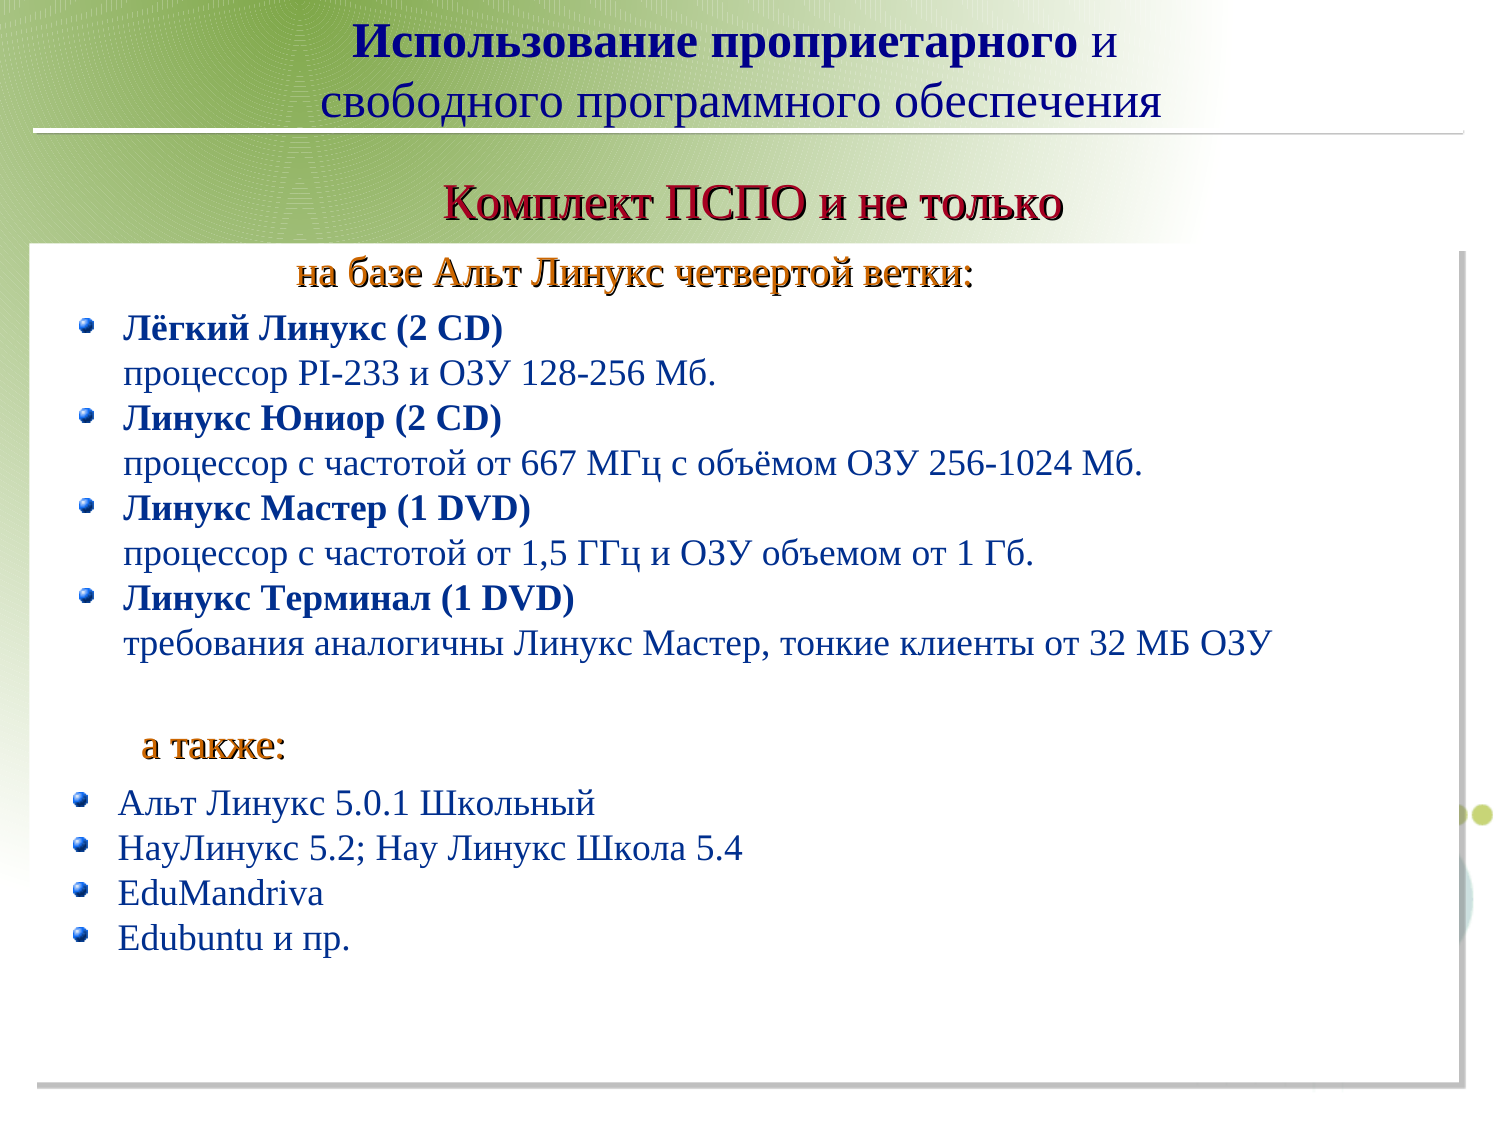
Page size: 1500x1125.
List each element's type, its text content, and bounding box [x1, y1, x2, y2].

picture [73, 792, 88, 807]
text_box Лёгкий Линукс (2 CD) процессор PI-233 и ОЗУ 128-256 Мб. Линукс Юниор (2 CD) процессор с частотой от 667 МГц с объёмом ОЗУ 256-1024 Мб. Линукс Мастер (1 DVD) процессор с частотой от 1,5 ГГц и ОЗУ объемом от 1 Гб. Линукс Терминал (1 DVD) требования аналогичны Линукс Мастер, тонкие клиенты от 32 МБ ОЗУ [64, 295, 1388, 671]
text_box Использование проприетарного и свободного программного обеспечения [0, 0, 1483, 136]
text_box [29, 243, 1459, 1083]
text_box Альт Линукс 5.0.1 Школьный НауЛинукс 5.2; Нау Линукс Школа 5.4 EduMandriva Edubuntu и пр. [58, 769, 1430, 966]
picture [79, 498, 94, 513]
text_box на базе Альт Линукс четвертой ветки: [281, 236, 989, 302]
picture [73, 837, 88, 852]
picture [73, 927, 88, 942]
picture [79, 588, 94, 603]
picture [79, 318, 94, 333]
text_box а также: [126, 708, 301, 769]
picture [73, 882, 88, 897]
picture [79, 408, 94, 423]
text_box Комплект ПСПО и не только [427, 160, 1078, 237]
picture [1110, 718, 1500, 1098]
